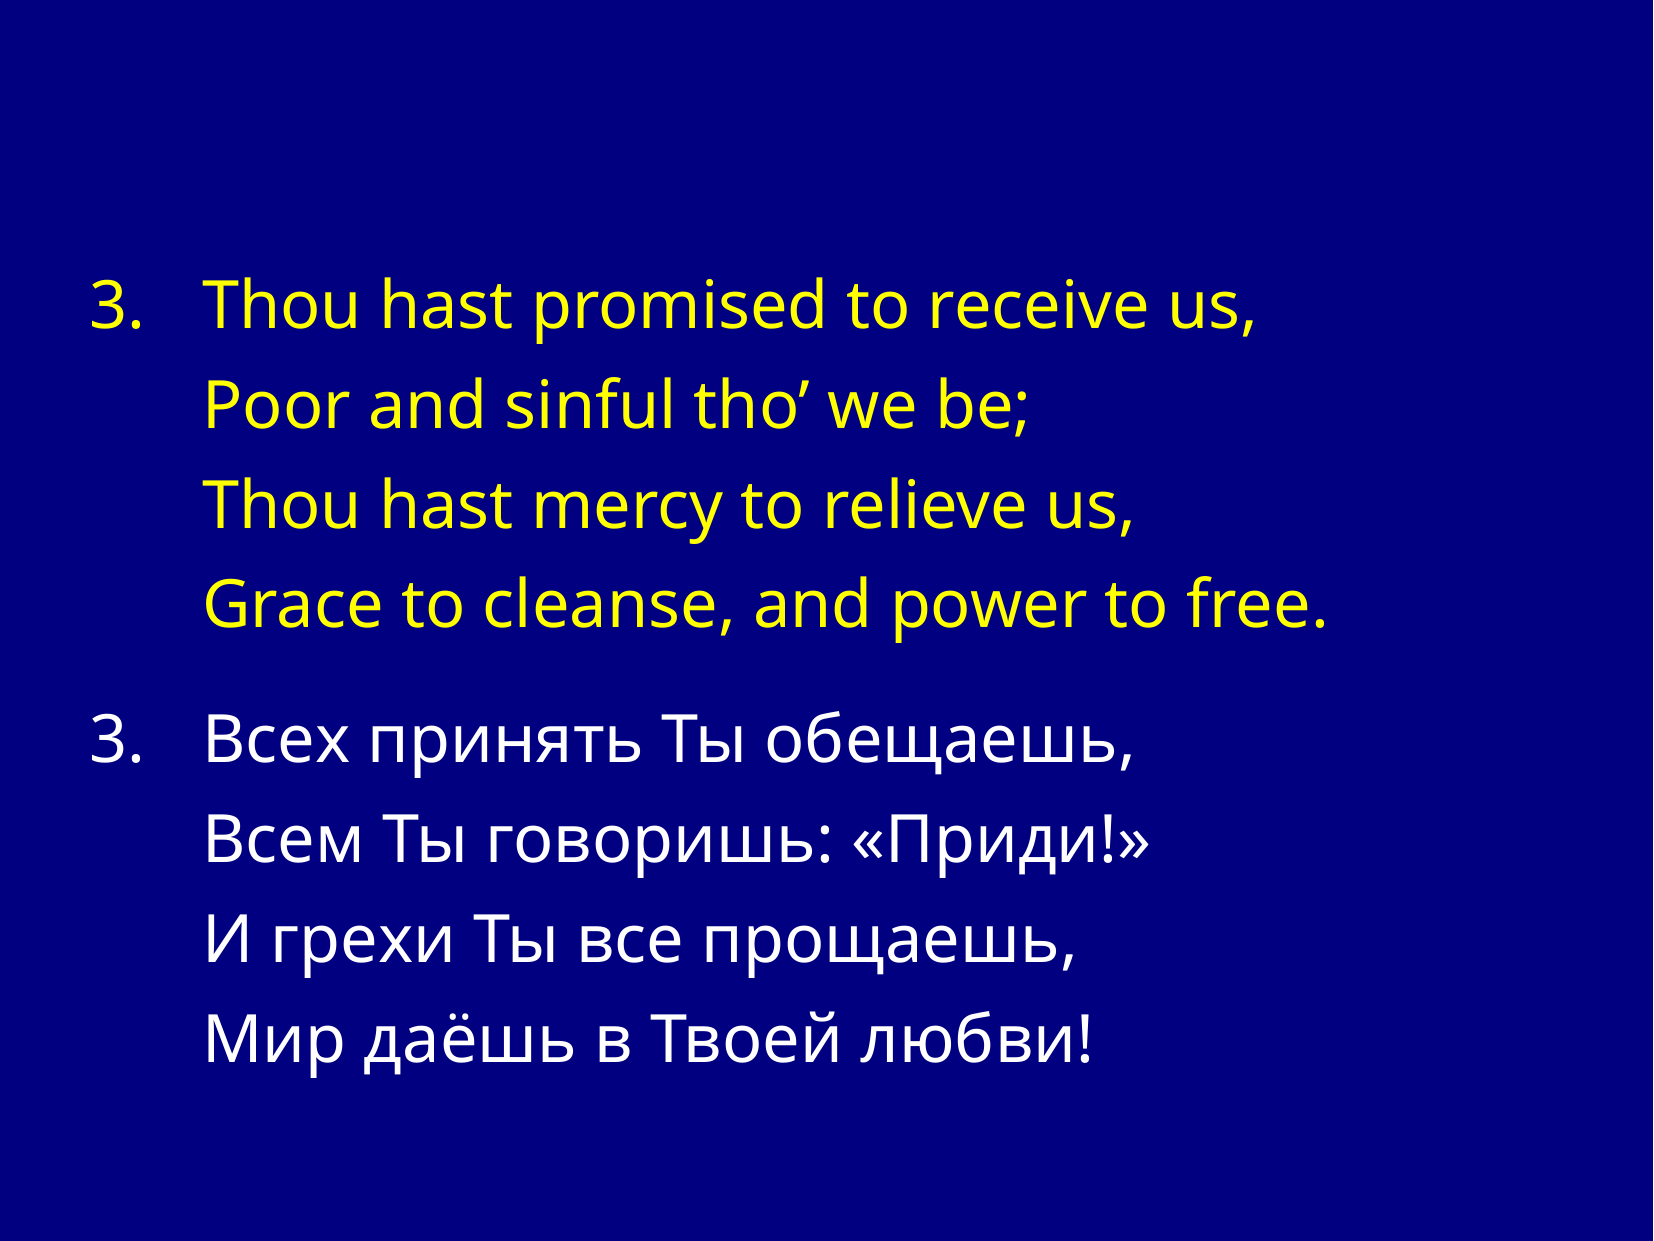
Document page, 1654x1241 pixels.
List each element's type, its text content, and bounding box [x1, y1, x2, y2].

text_box 3. Всех принять Ты обещаешь, Всем Ты говоришь: «Приди!» И грехи Ты все прощаешь, Мир даёшь в Твоей любви! [75, 675, 1576, 1163]
text_box 3. Thou hast promised to receive us, Poor and sinful tho’ we be; Thou hast mercy to relieve us, Grace to cleanse, and power to free. [75, 150, 1576, 638]
